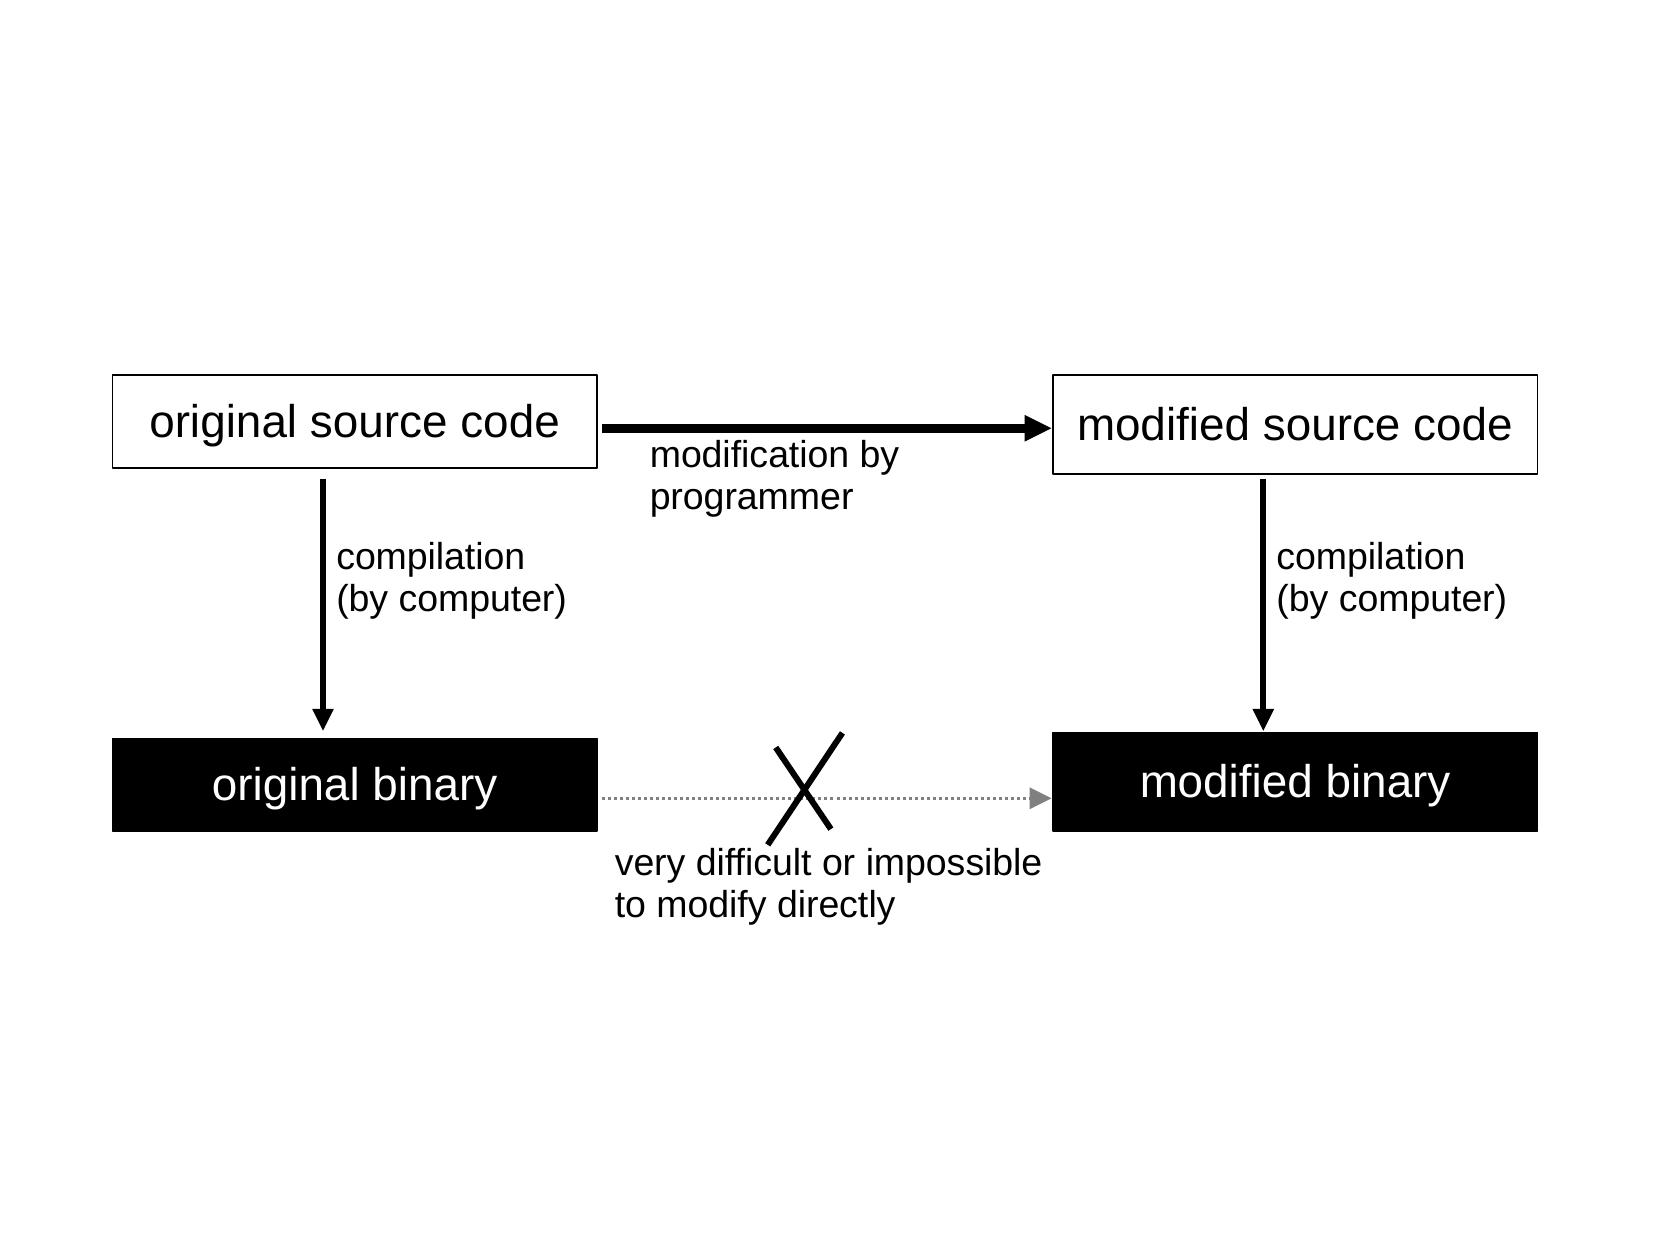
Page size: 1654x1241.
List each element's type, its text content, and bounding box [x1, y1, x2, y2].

text_box modified source code [1052, 375, 1538, 474]
text_box original source code [112, 375, 598, 469]
text_box modification by programmer [635, 433, 946, 643]
text_box compilation (by computer) [321, 528, 598, 702]
text_box modified binary [1052, 732, 1538, 832]
text_box very difficult or impossible to modify directly [600, 834, 1085, 1013]
text_box original binary [112, 738, 598, 832]
text_box compilation (by computer) [1266, 528, 1538, 702]
